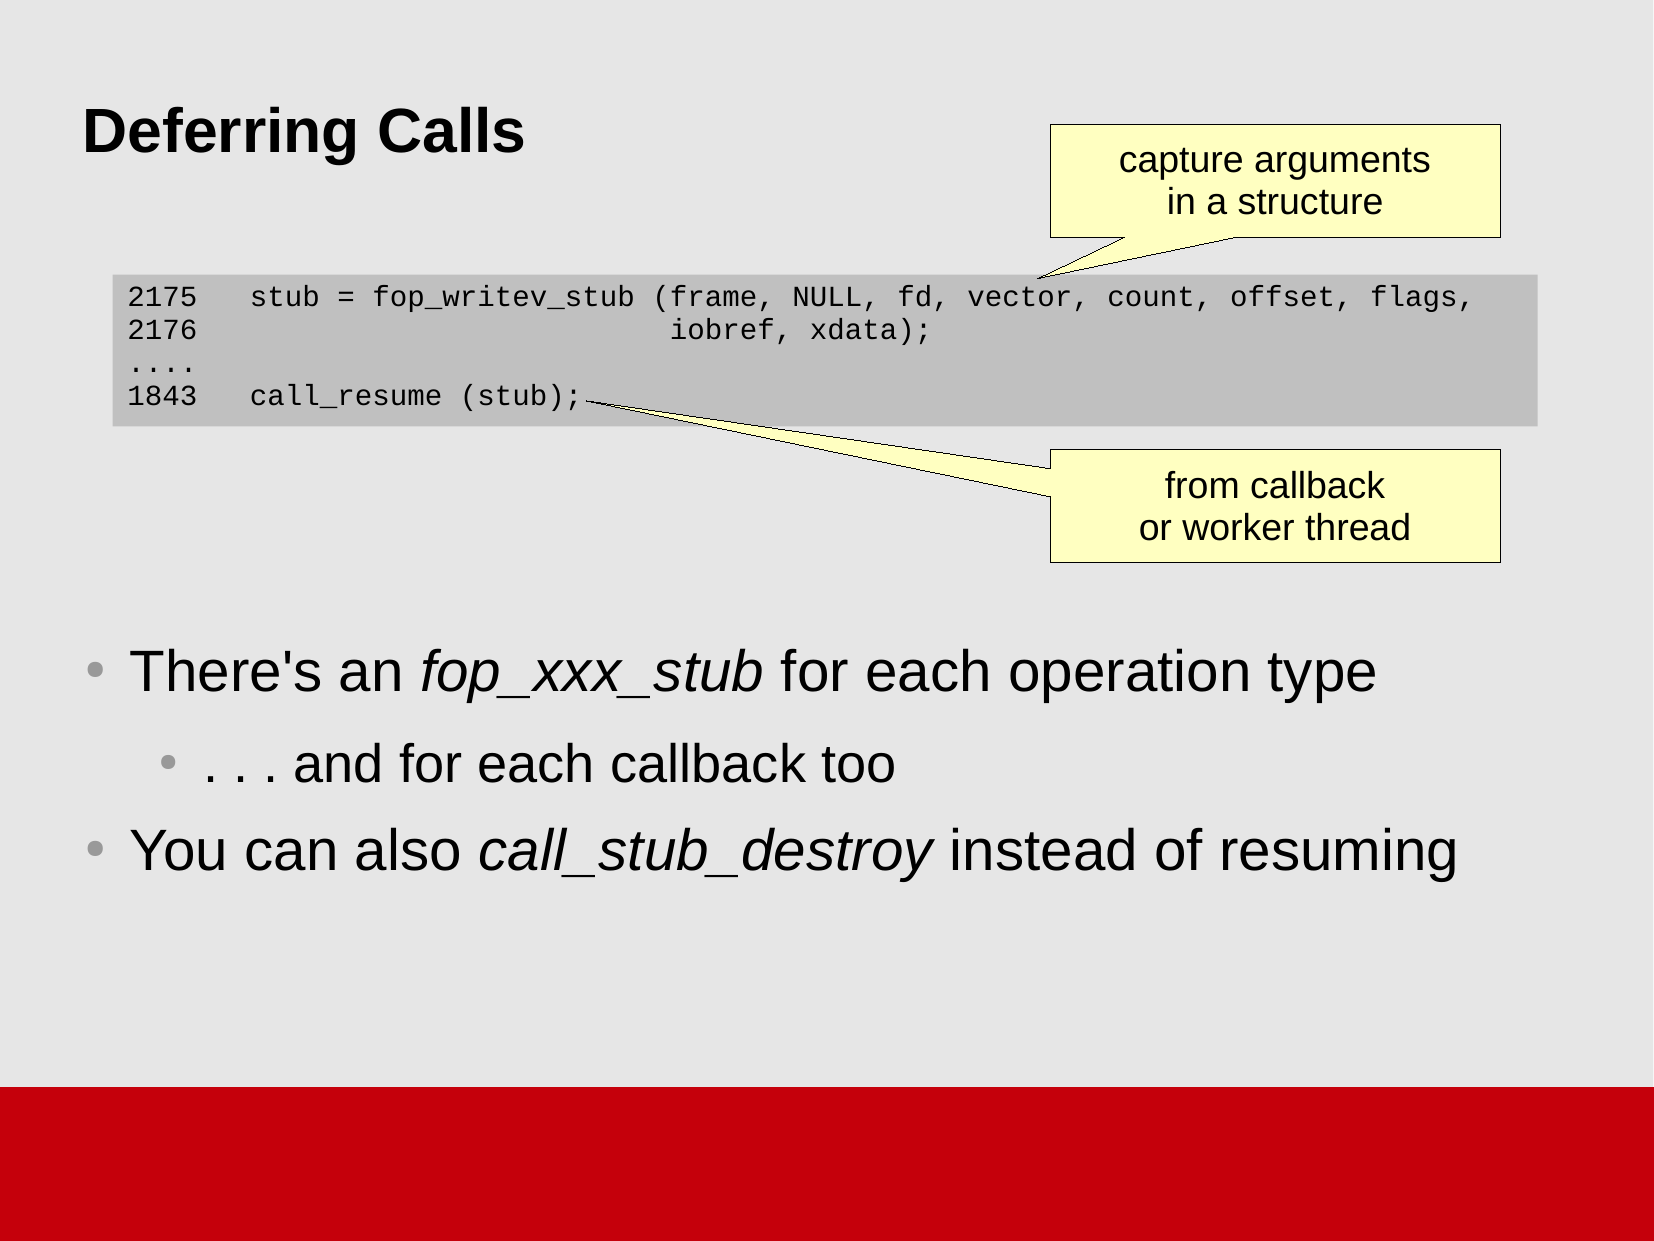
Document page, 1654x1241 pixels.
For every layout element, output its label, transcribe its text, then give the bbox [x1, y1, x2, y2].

text_box capture arguments in a structure [1037, 124, 1501, 279]
list There's an fop_xxx_stub for each operation type . . . and for each callback too You can also call_stub_destroy instead of resuming [69, 639, 1559, 940]
text_box 2175 stub = fop_writev_stub (frame, NULL, fd, vector, count, offset, flags, 2176 iobref, xdata); .... 1843 call_resume (stub); [112, 274, 1538, 427]
text_box from callback or worker thread [586, 400, 1501, 563]
title Deferring Calls [82, 37, 1571, 226]
